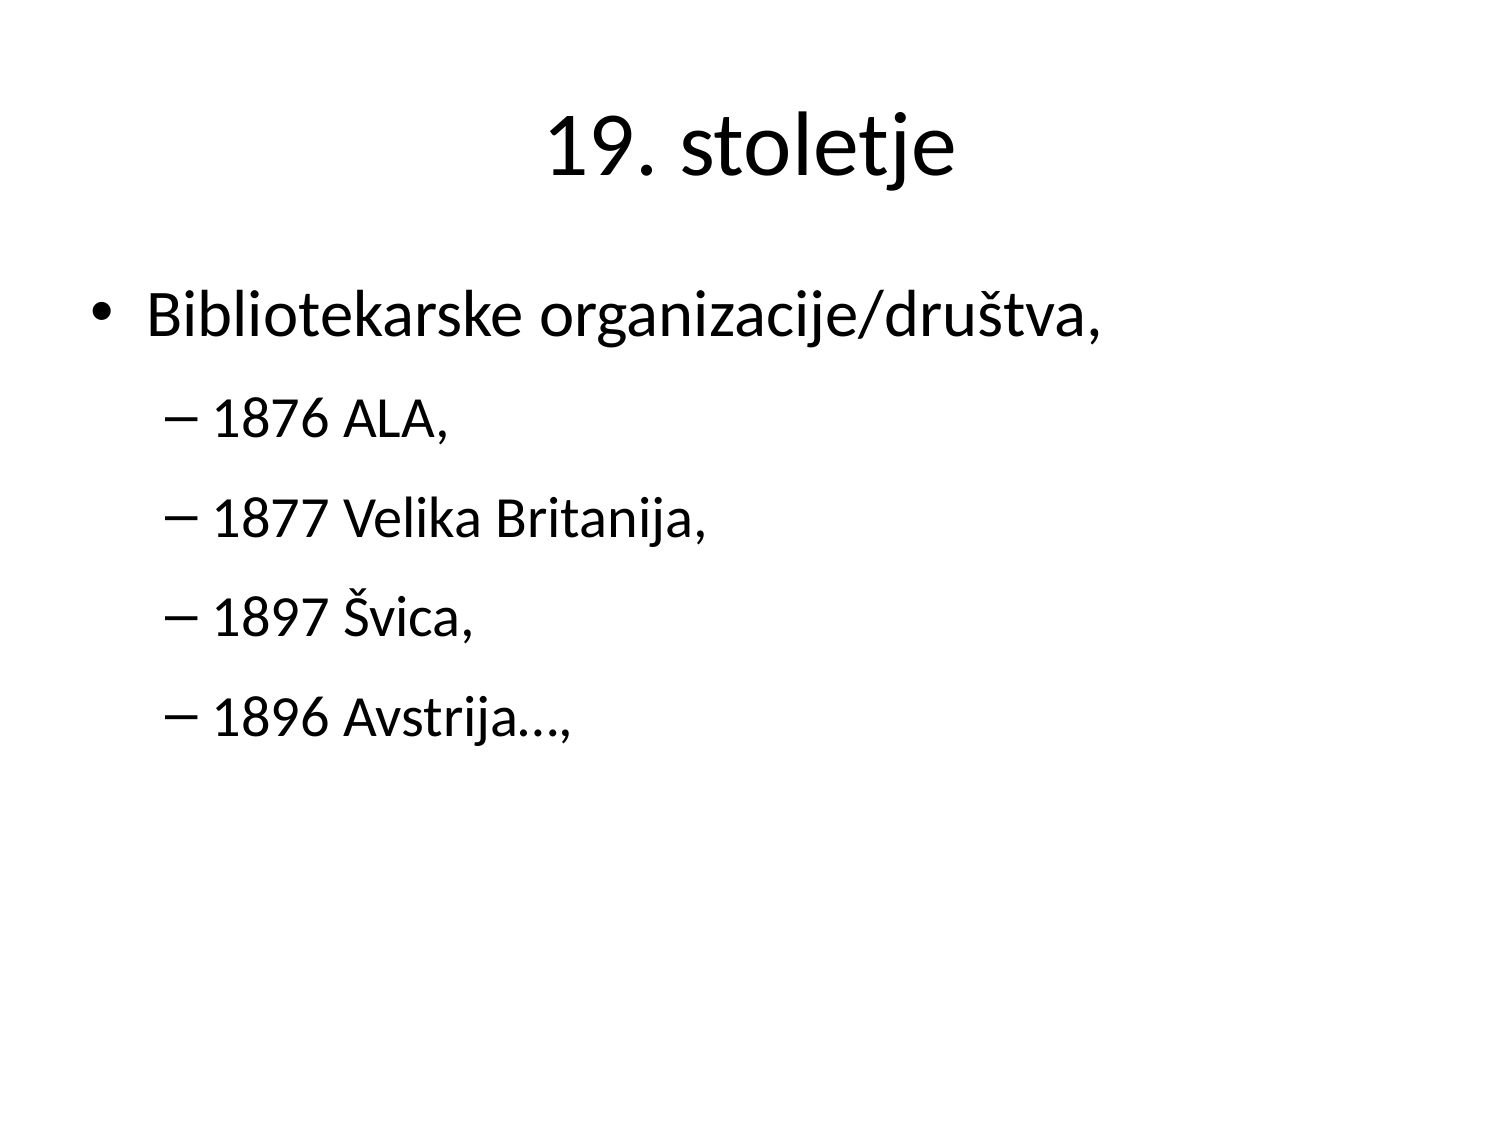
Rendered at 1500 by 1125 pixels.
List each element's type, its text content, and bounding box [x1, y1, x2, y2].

title 19. stoletje [75, 45, 1425, 233]
list Bibliotekarske organizacije/društva, 1876 ALA, 1877 Velika Britanija, 1897 Švica, 1896 Avstrija…, [75, 262, 1425, 1005]
